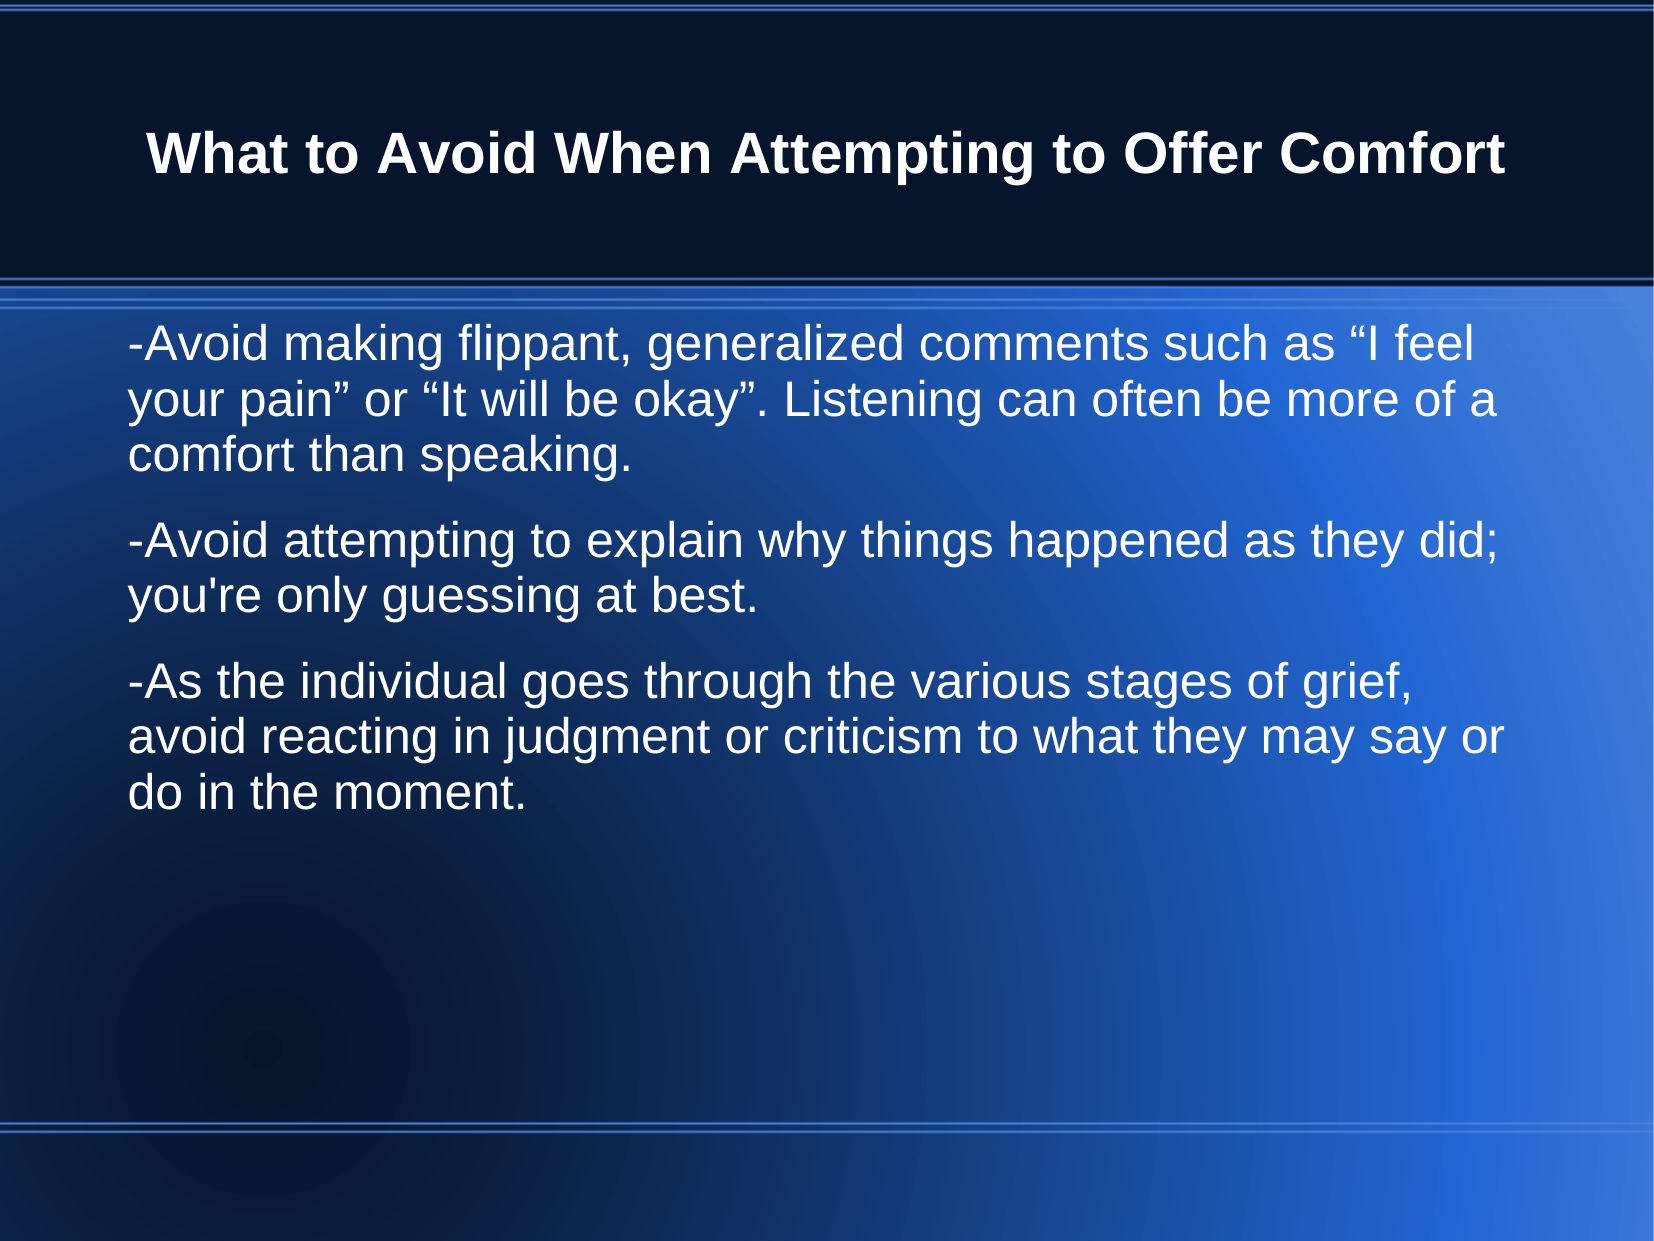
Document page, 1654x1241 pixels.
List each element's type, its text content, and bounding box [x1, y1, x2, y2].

list -Avoid making flippant, generalized comments such as “I feel your pain” or “It will be okay”. Listening can often be more of a comfort than speaking. -Avoid attempting to explain why things happened as they did; you're only guessing at best. -As the individual goes through the various stages of grief, avoid reacting in judgment or criticism to what they may say or do in the moment. [56, 315, 1546, 1017]
picture [0, 0, 1654, 1241]
title What to Avoid When Attempting to Offer Comfort [82, 49, 1571, 257]
